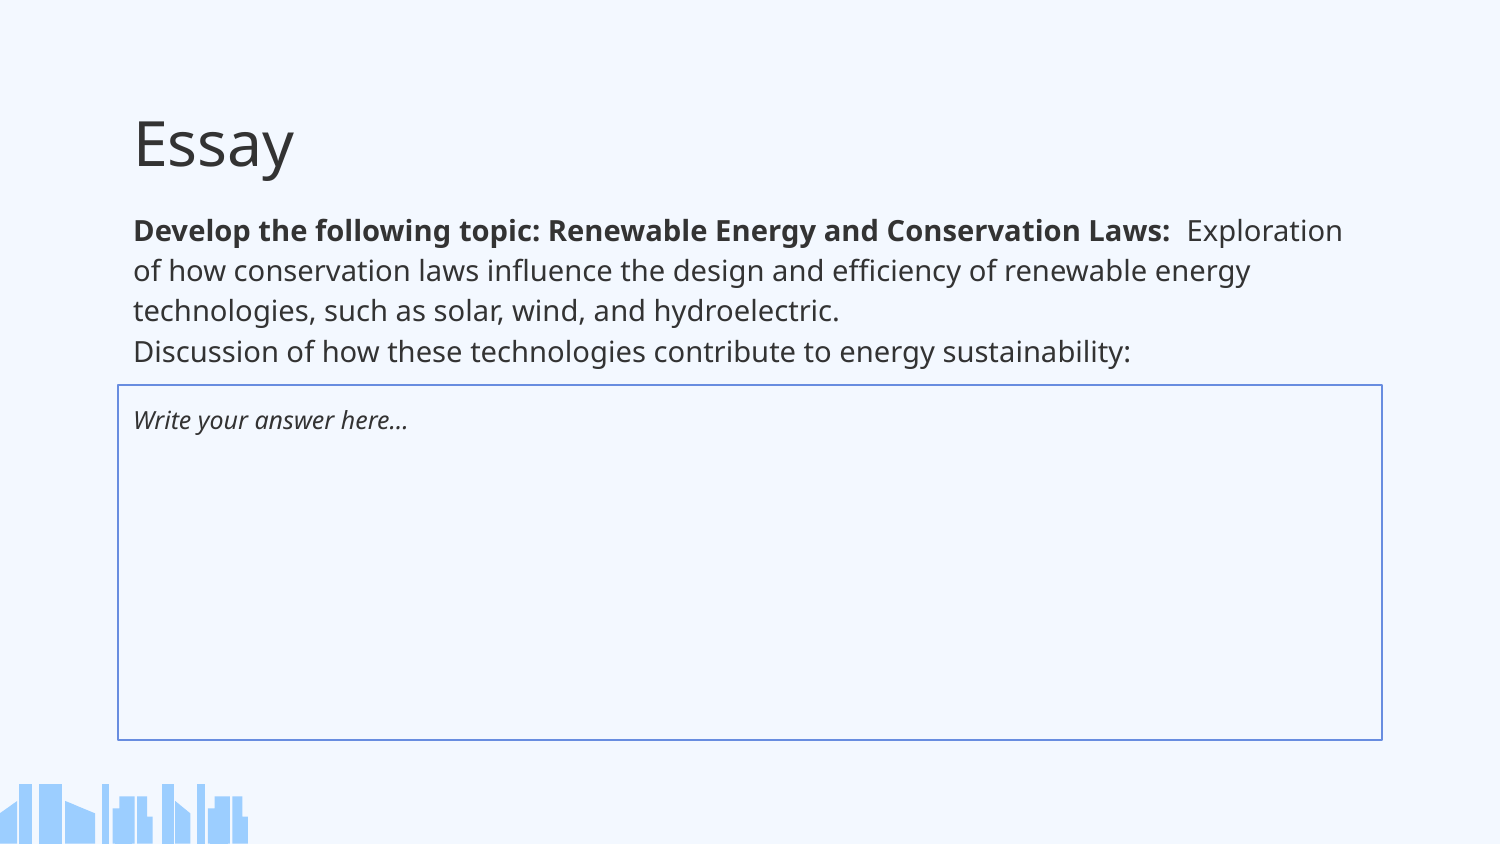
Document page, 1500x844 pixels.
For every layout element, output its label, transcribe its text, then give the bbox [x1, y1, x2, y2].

list Write your answer here… [118, 386, 1382, 740]
title Essay [118, 88, 1382, 183]
list Develop the following topic: Renewable Energy and Conservation Laws: Exploration of how conservation laws influence the design and efficiency of renewable energy technologies, such as solar, wind, and hydroelectric. Discussion of how these technologies contribute to energy sustainability: [118, 192, 1382, 386]
